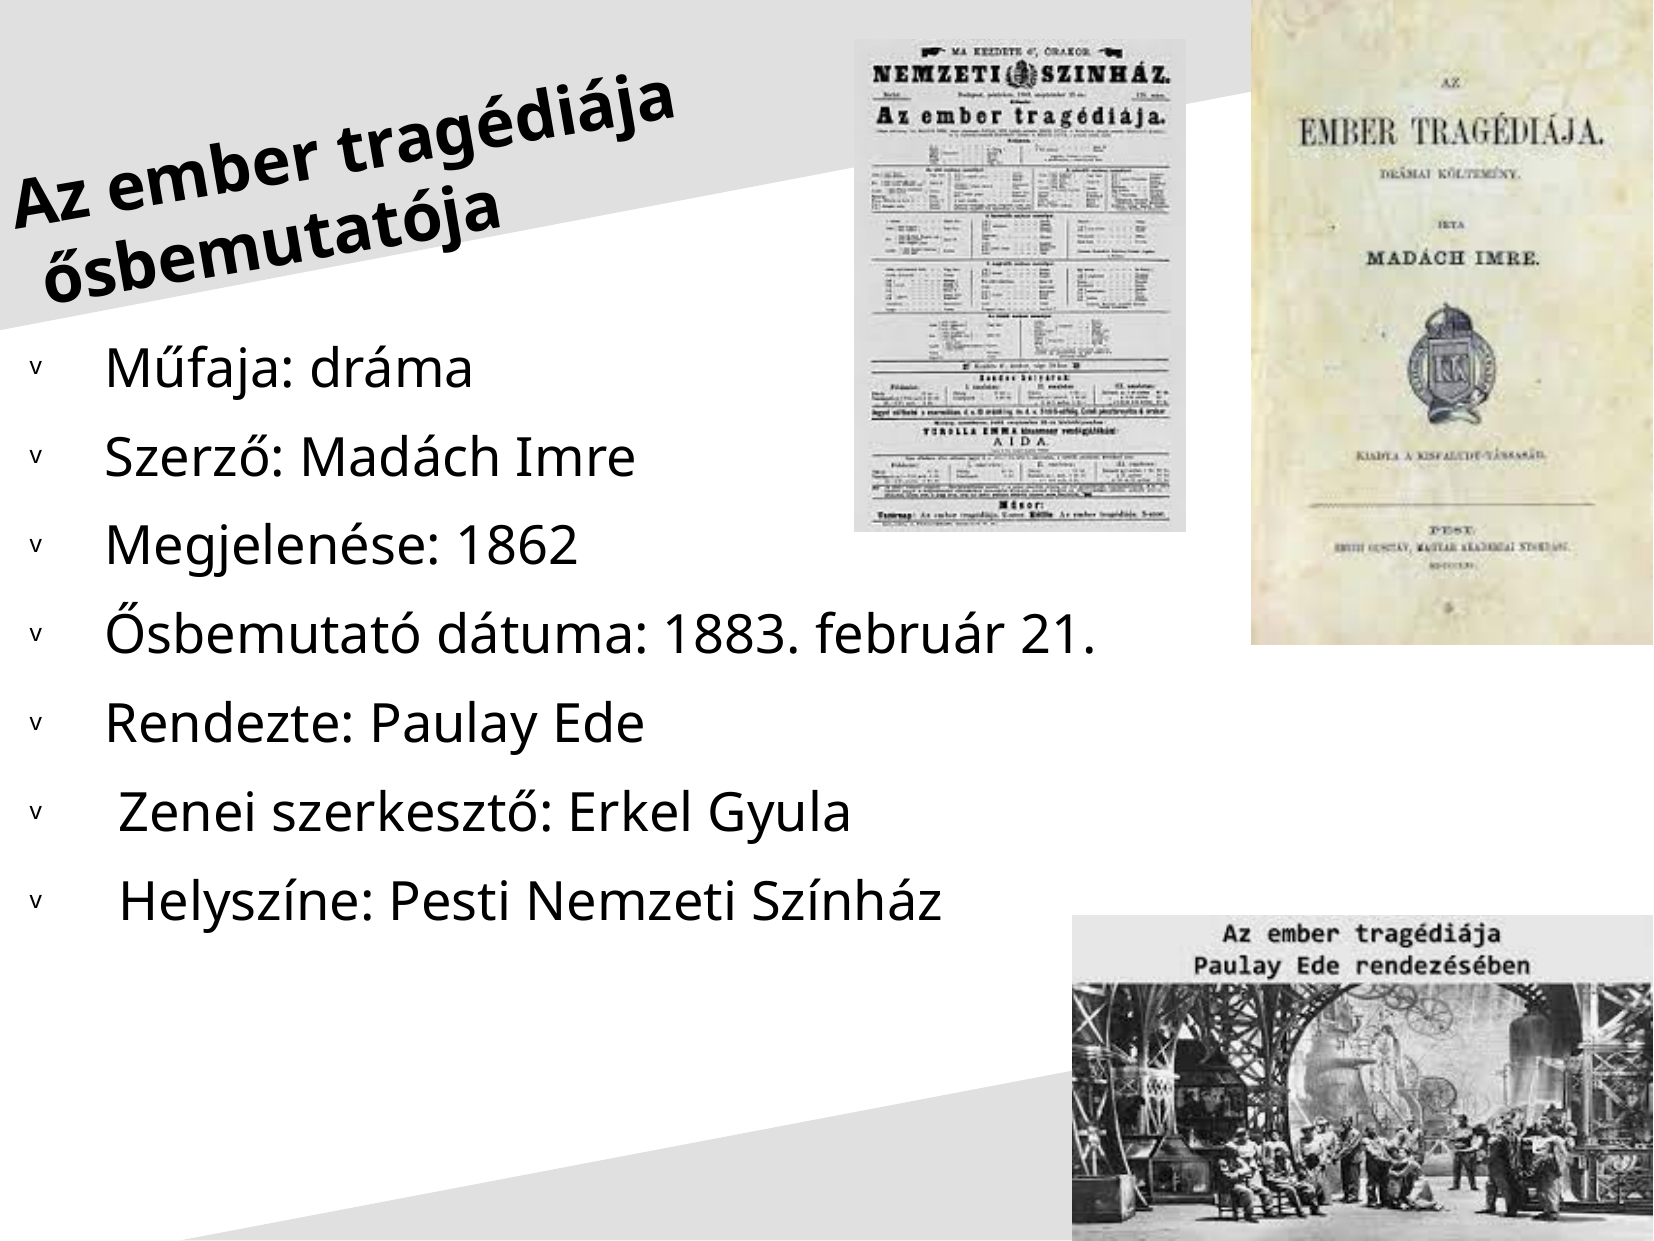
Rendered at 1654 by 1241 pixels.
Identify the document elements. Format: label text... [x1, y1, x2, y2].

picture [1072, 915, 1653, 1241]
picture [1251, 0, 1653, 645]
title Az ember tragédiája ősbemutatója [0, 0, 1251, 332]
list Műfaja: dráma Szerző: Madách Imre Megjelenése: 1862 Ősbemutató dátuma: 1883. február 21. Rendezte: Paulay Ede Zenei szerkesztő: Erkel Gyula Helyszíne: Pesti Nemzeti Színház [29, 332, 1485, 1053]
picture [854, 39, 1186, 532]
